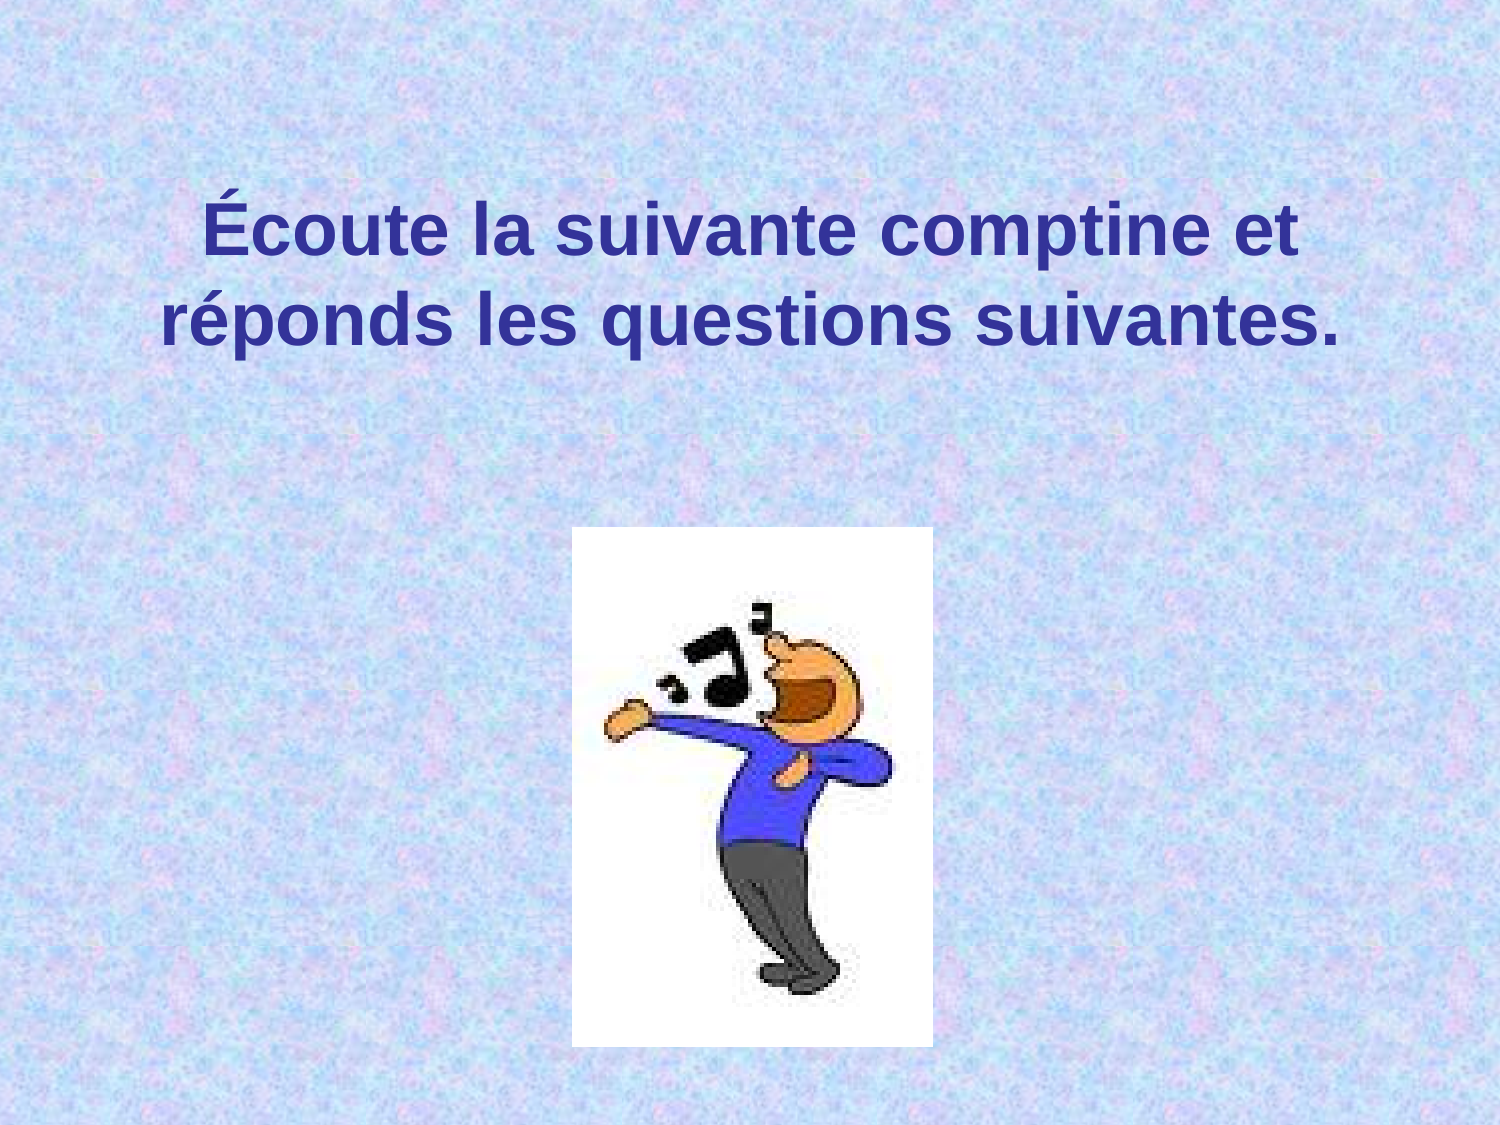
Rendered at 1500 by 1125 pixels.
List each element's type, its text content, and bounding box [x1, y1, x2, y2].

picture [0, 0, 1500, 1125]
text_box Écoute la suivante comptine et réponds les questions suivantes. [123, 172, 1378, 457]
